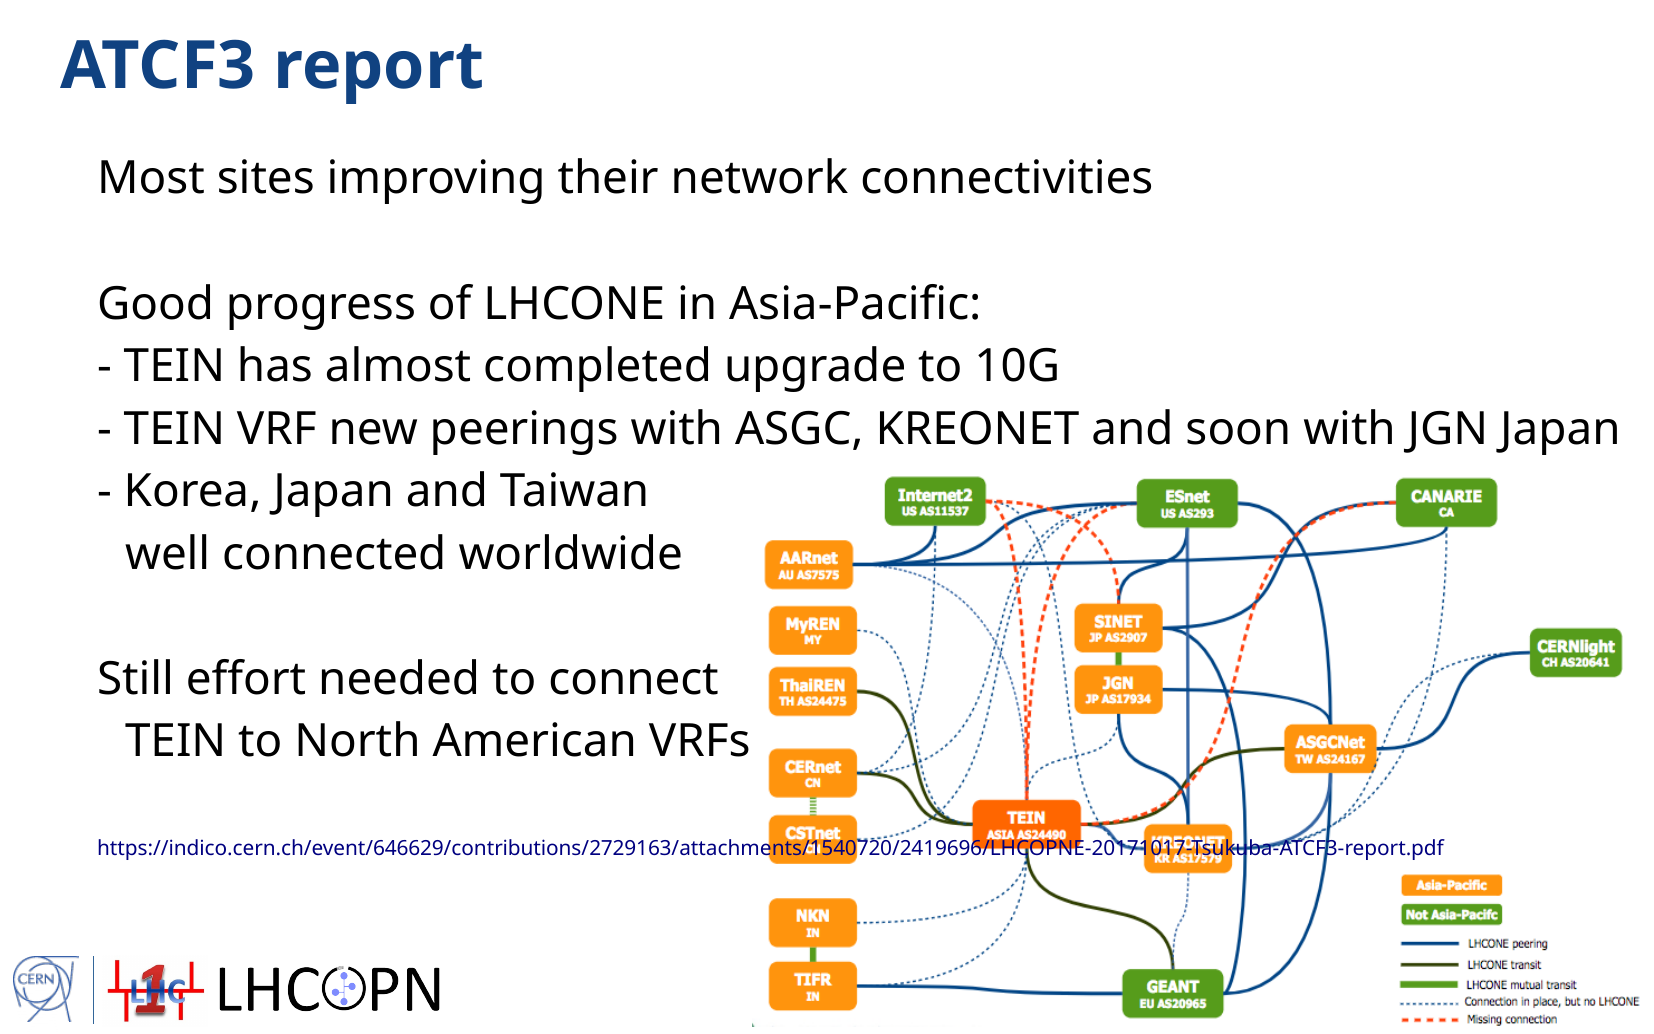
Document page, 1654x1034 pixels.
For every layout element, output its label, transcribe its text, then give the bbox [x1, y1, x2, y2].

text_box Most sites improving their network connectivities Good progress of LHCONE in Asia-Pacific: - TEIN has almost completed upgrade to 10G - TEIN VRF new peerings with ASGC, KREONET and soon with JGN Japan - Korea, Japan and Taiwan well connected worldwide Still effort needed to connect TEIN to North American VRFs https://indico.cern.ch/event/646629/contributions/2729163/attachments/1540720/2419696/LHCOPNE-20171017-Tsukuba-ATCF3-report.pdf [82, 137, 1638, 1032]
title ATCF3 report [60, 0, 1528, 138]
picture [1638, 473, 1644, 1027]
picture [13, 956, 79, 1032]
